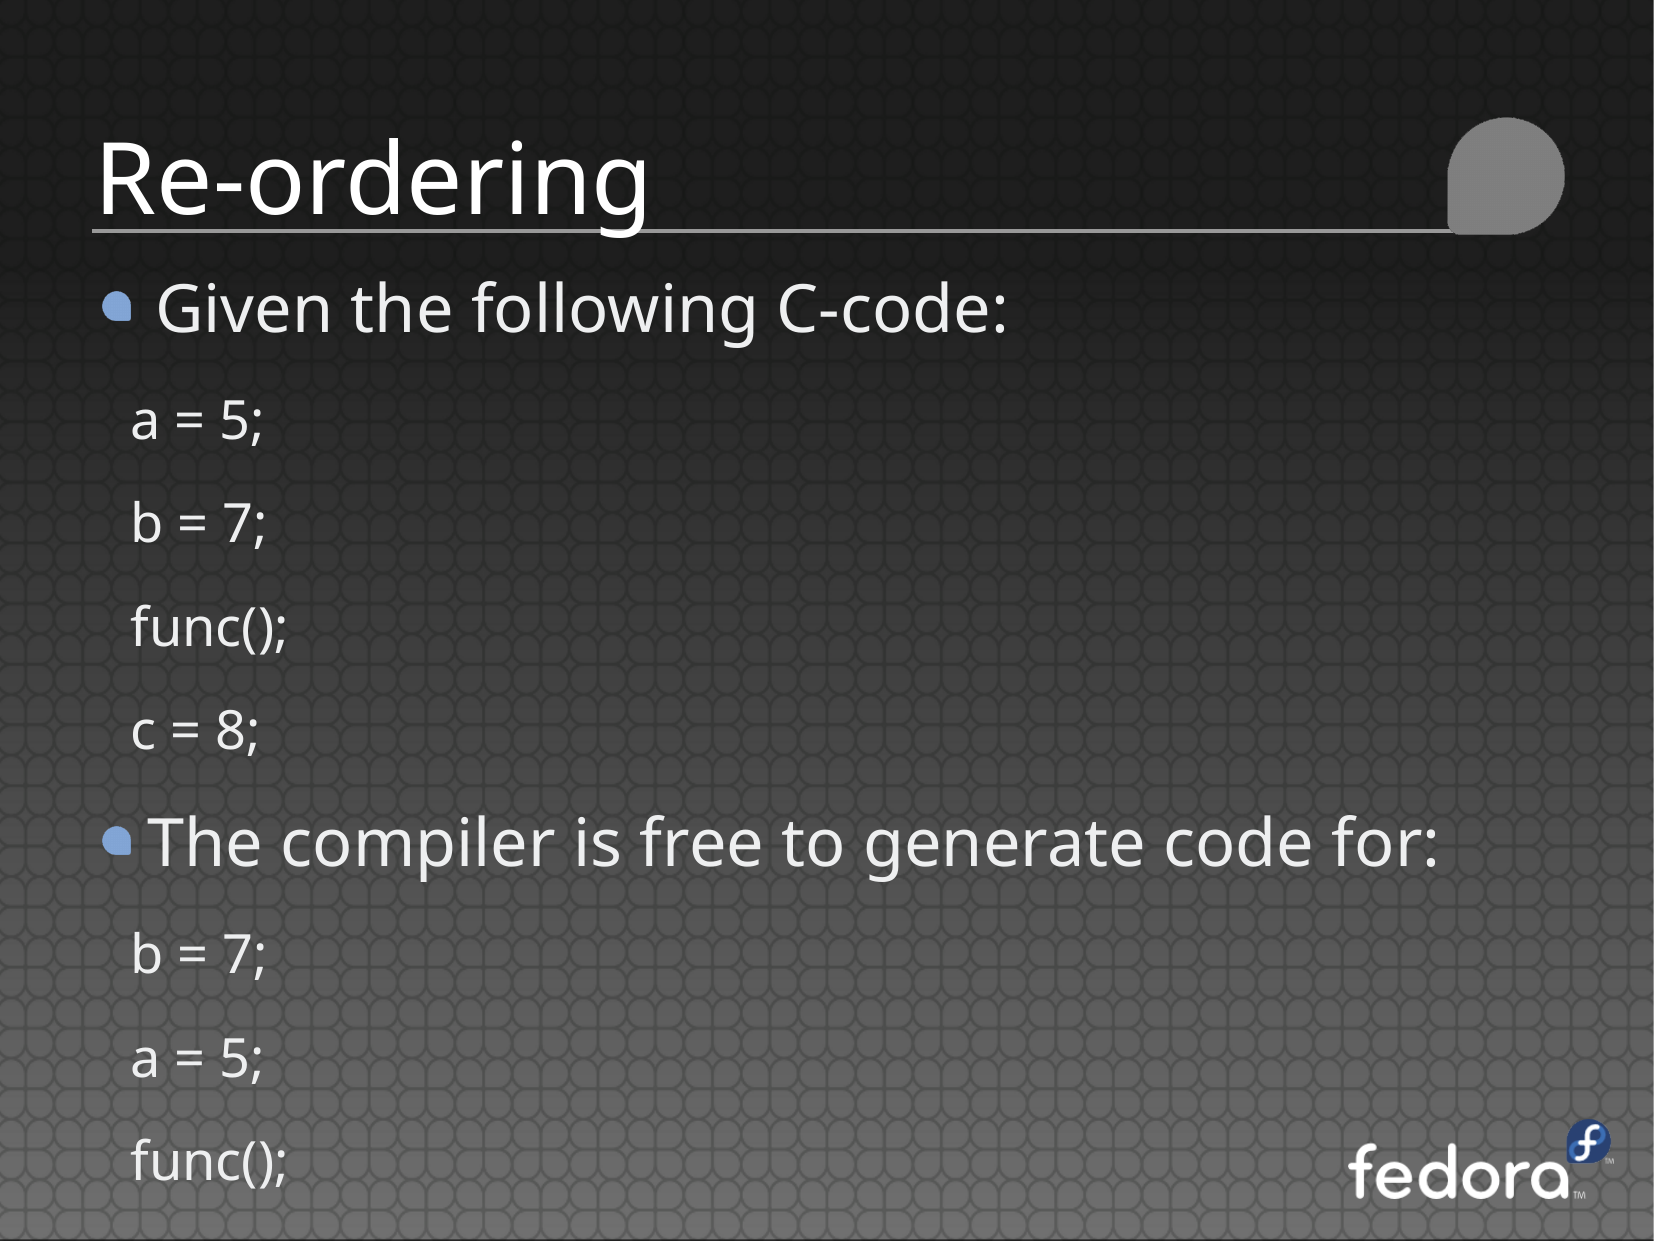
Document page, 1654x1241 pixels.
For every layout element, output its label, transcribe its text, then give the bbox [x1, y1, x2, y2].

list Given the following C-code: a = 5; b = 7; func(); c = 8; The compiler is free to generate code for: b = 7; a = 5; func(); c = 8; [84, 260, 1573, 1187]
title Re-ordering [94, 100, 1426, 251]
picture [0, 0, 1654, 1241]
